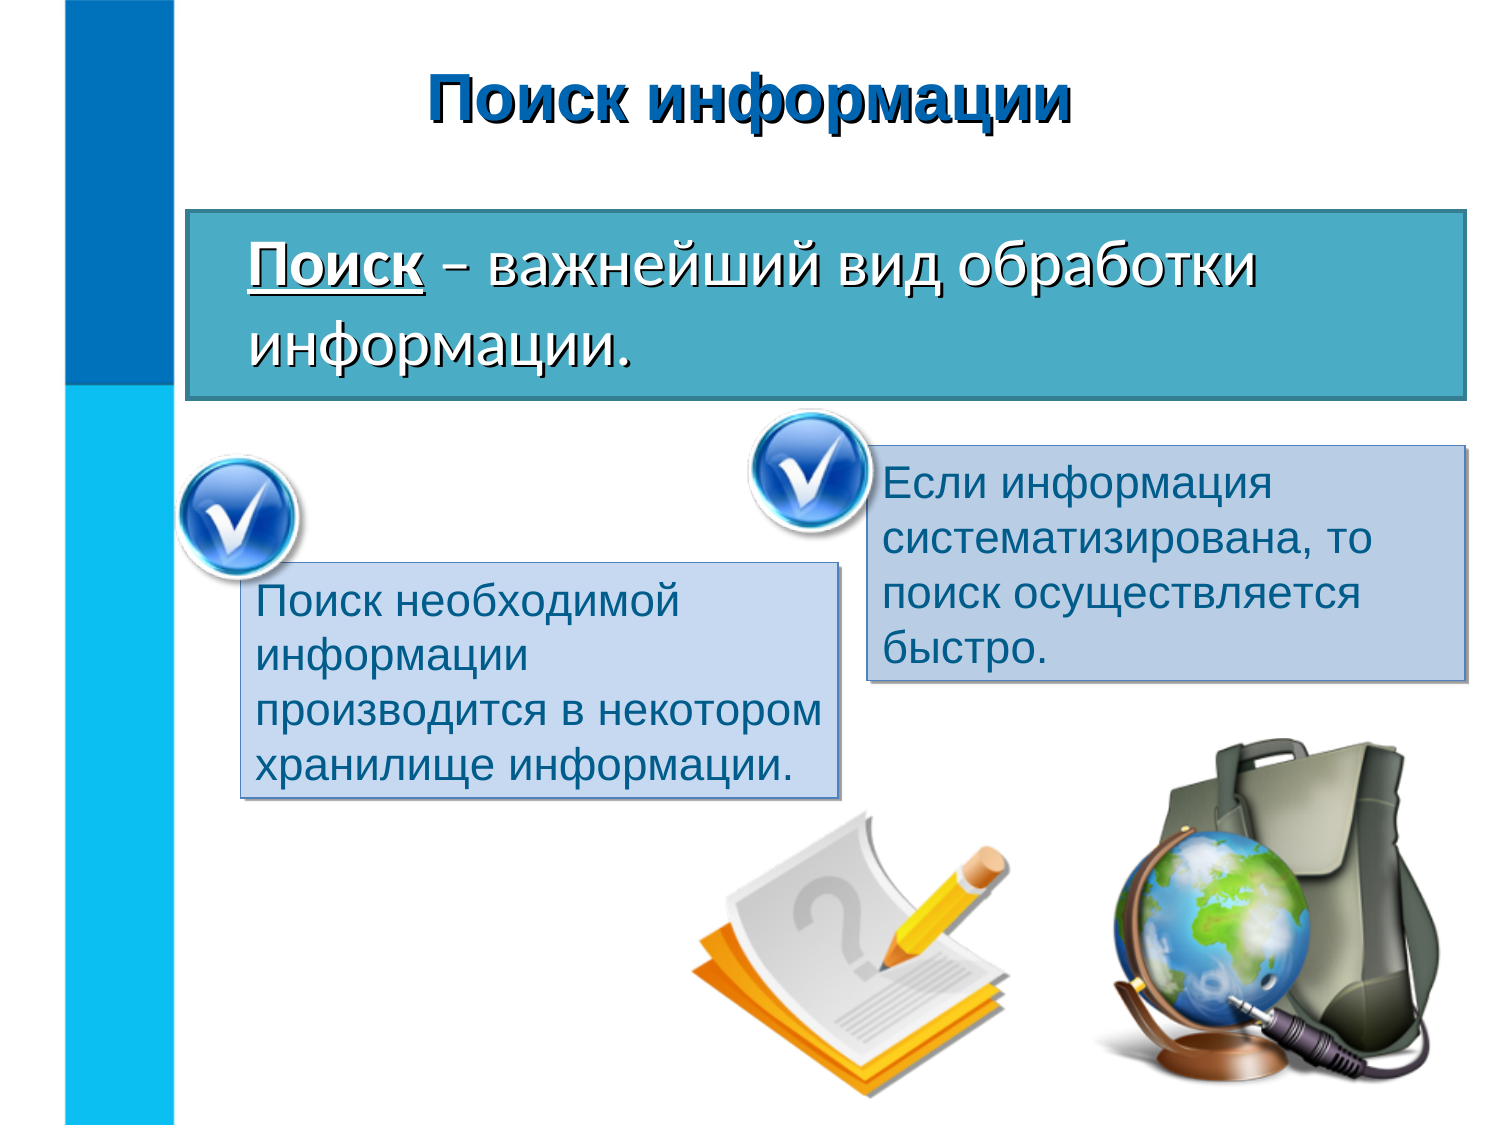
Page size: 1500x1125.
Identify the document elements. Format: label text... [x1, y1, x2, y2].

title Поиск информации [75, 0, 1426, 188]
text_box Если информация систематизирована, то поиск осуществляется быстро. [867, 445, 1465, 681]
text_box Поиск необходимой информации производится в некотором хранилище информации. [240, 562, 839, 798]
text_box Поиск – важнейший вид обработки информации. [187, 210, 1465, 399]
picture [0, 0, 1500, 1125]
